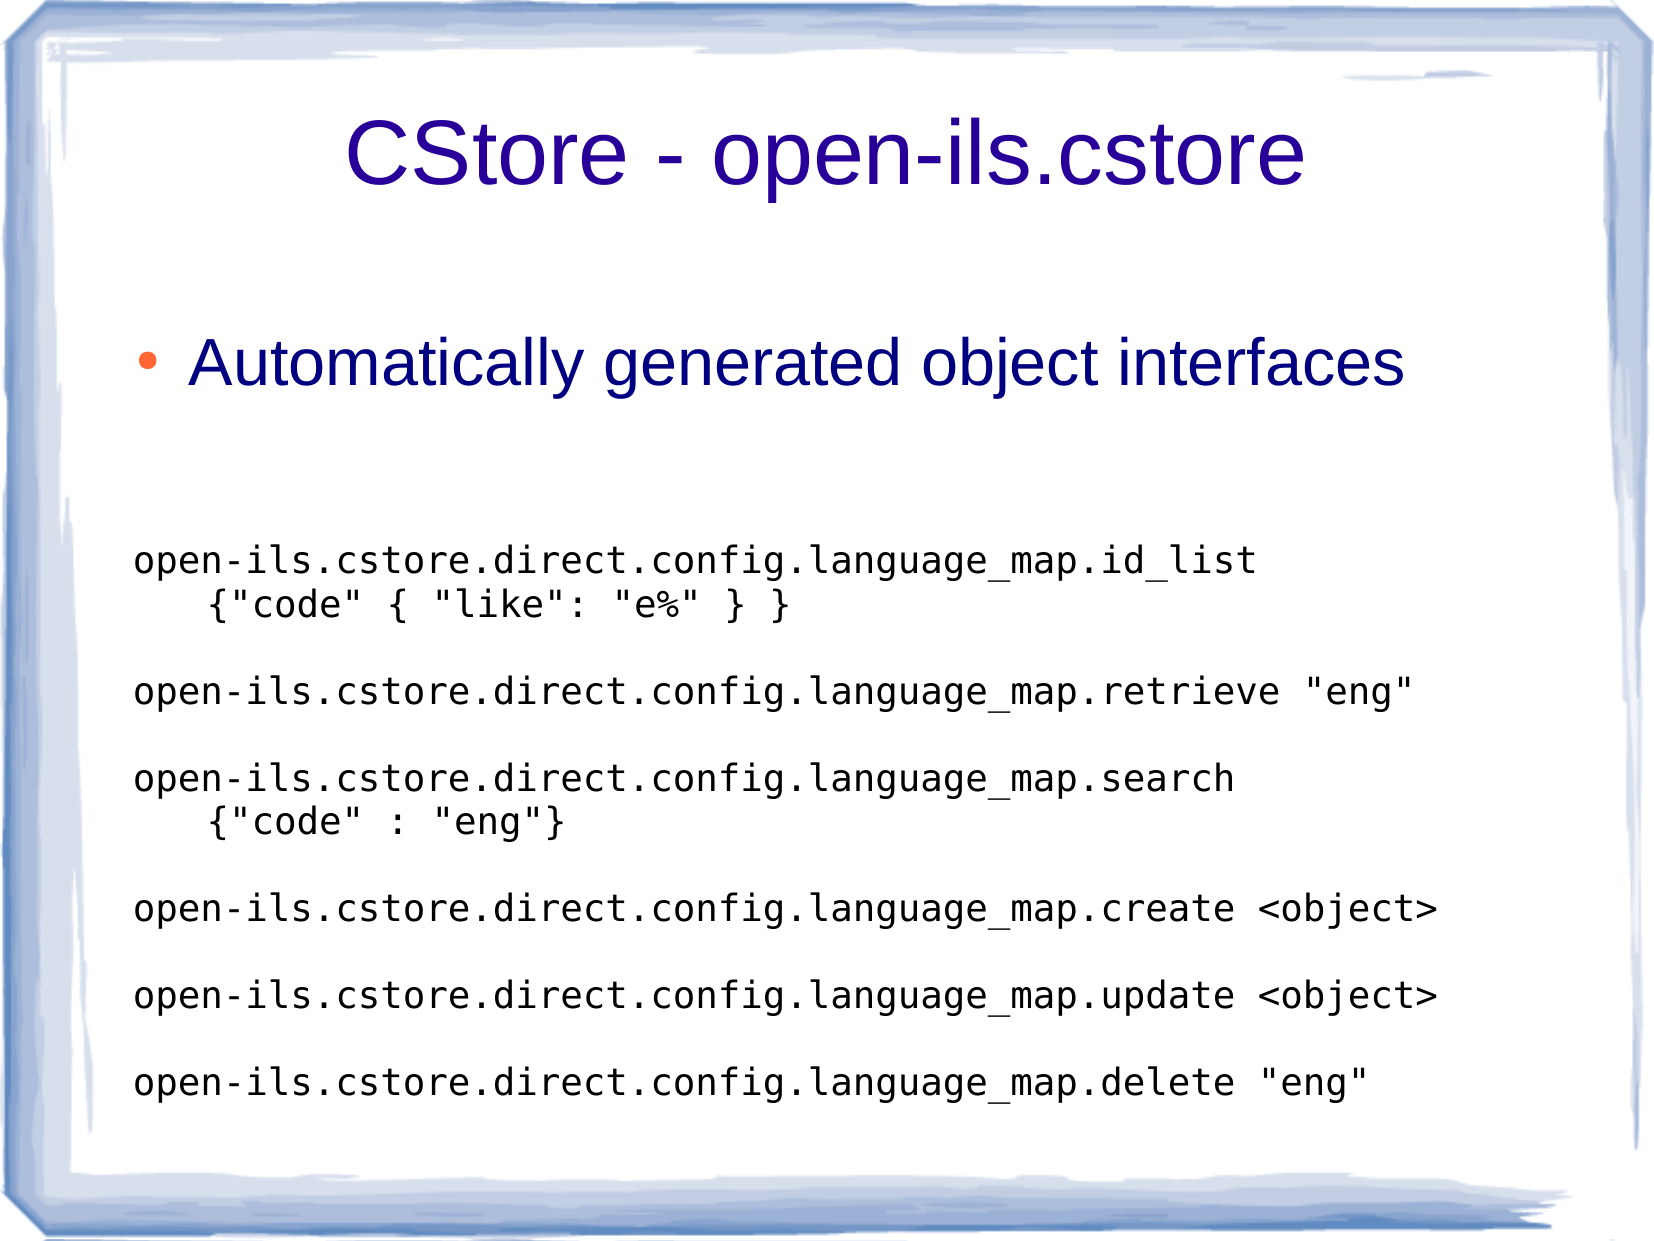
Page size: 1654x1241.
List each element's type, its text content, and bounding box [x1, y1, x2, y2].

picture [0, 0, 1654, 1241]
text_box open-ils.cstore.direct.config.language_map.id_list {"code" { "like": "e%" } } open-ils.cstore.direct.config.language_map.retrieve "eng" open-ils.cstore.direct.config.language_map.search {"code" : "eng"} open-ils.cstore.direct.config.language_map.create <object> open-ils.cstore.direct.config.language_map.update <object> open-ils.cstore.direct.config.language_map.delete "eng" [118, 531, 1595, 1169]
list Automatically generated object interfaces [118, 324, 1571, 531]
title CStore - open-ils.cstore [82, 56, 1571, 250]
